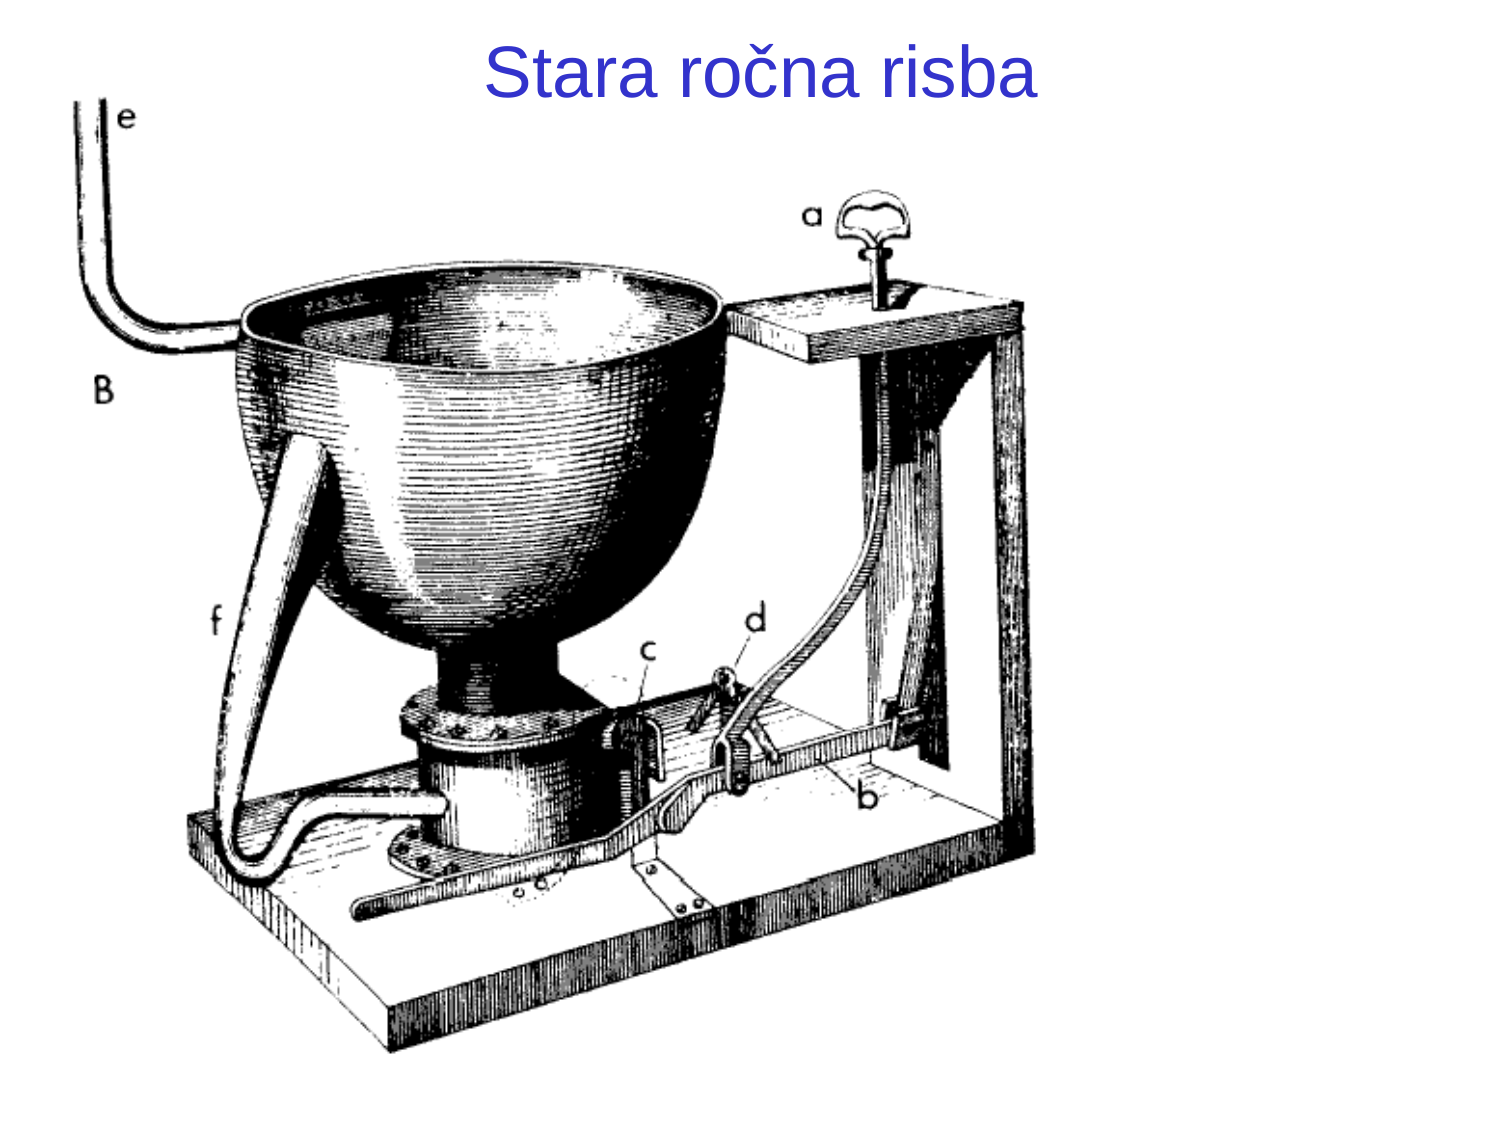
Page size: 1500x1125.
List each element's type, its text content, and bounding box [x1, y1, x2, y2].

title Stara ročna risba [123, 0, 1399, 138]
picture [41, 90, 1117, 1077]
